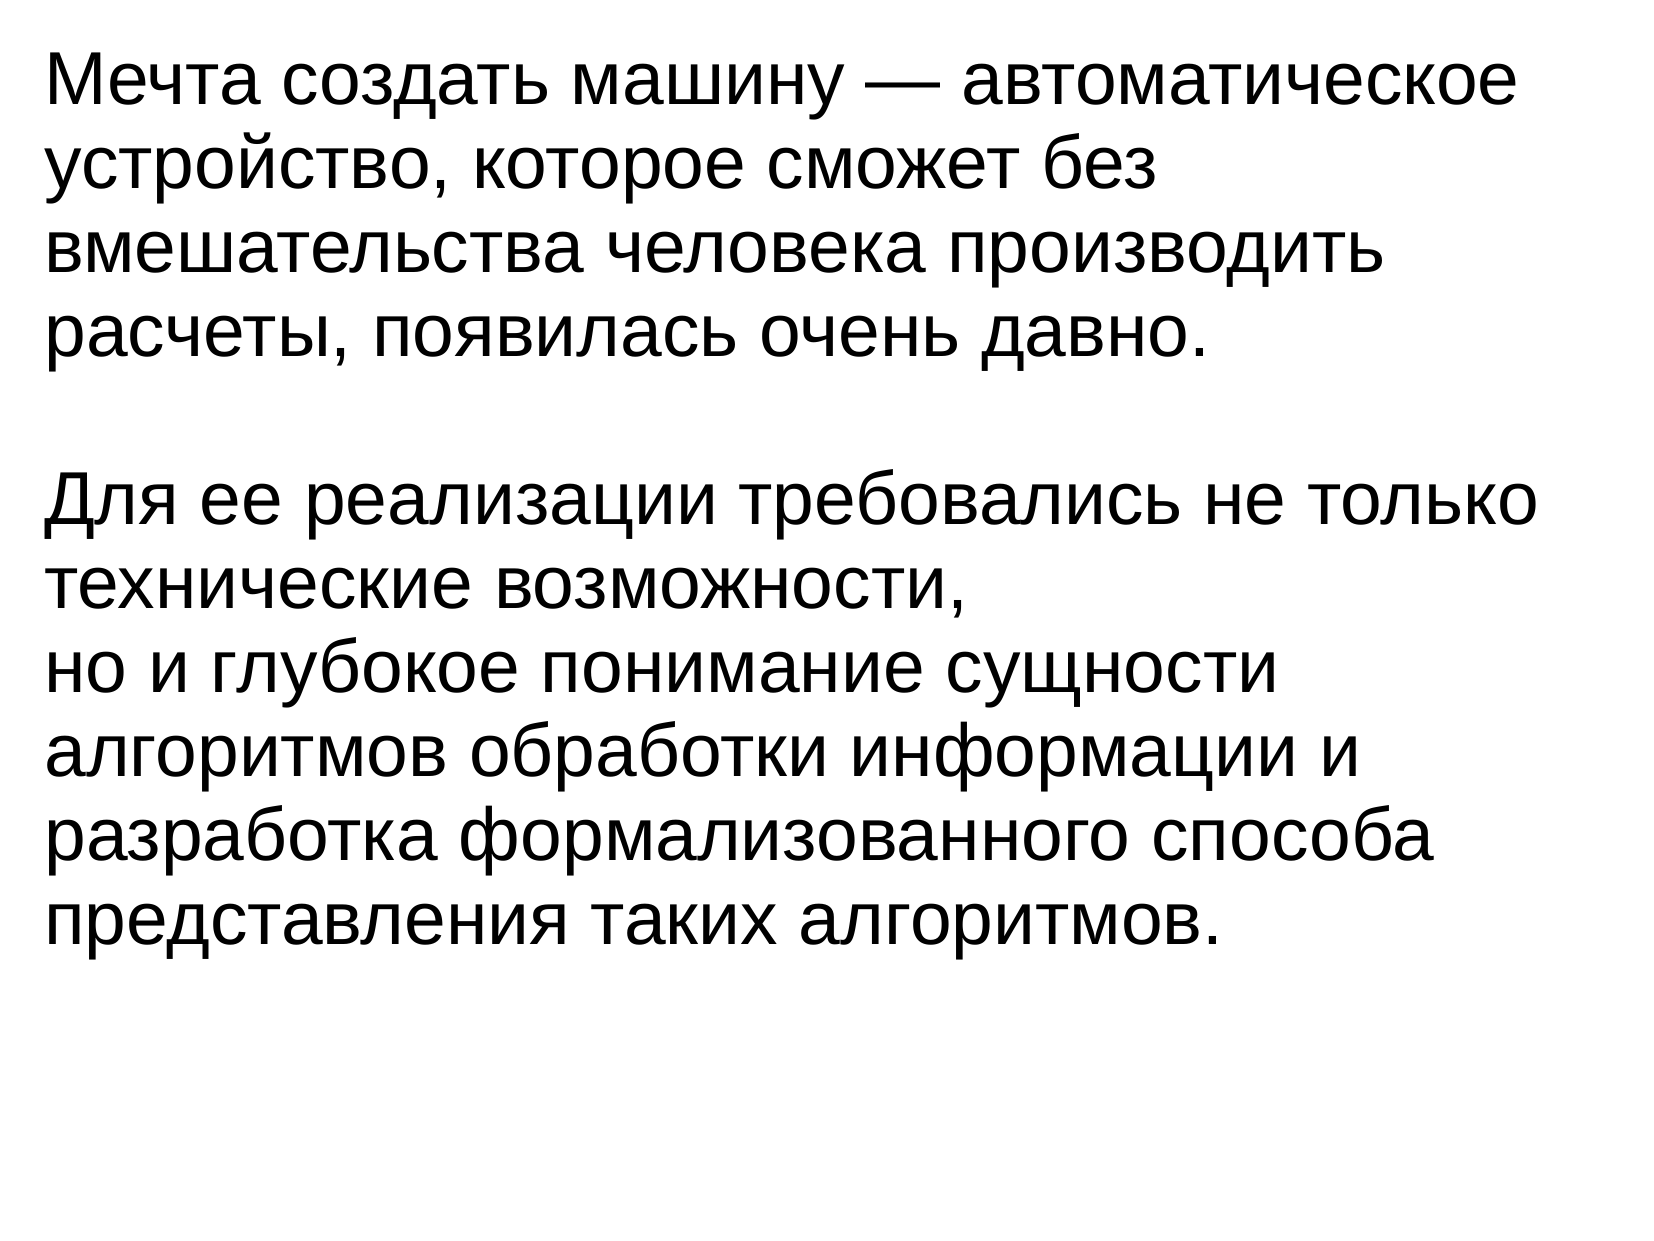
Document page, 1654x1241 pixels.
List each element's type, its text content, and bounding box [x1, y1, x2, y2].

text_box Мечта создать машину — автоматическое устройство, которое сможет без вмешательства человека производить расчеты, появилась очень давно. Для ее реализации требовались не только технические возможности, но и глубокое понимание сущности алгоритмов обработки информации и разработка формализованного способа представления таких алгоритмов. [29, 29, 1625, 1053]
